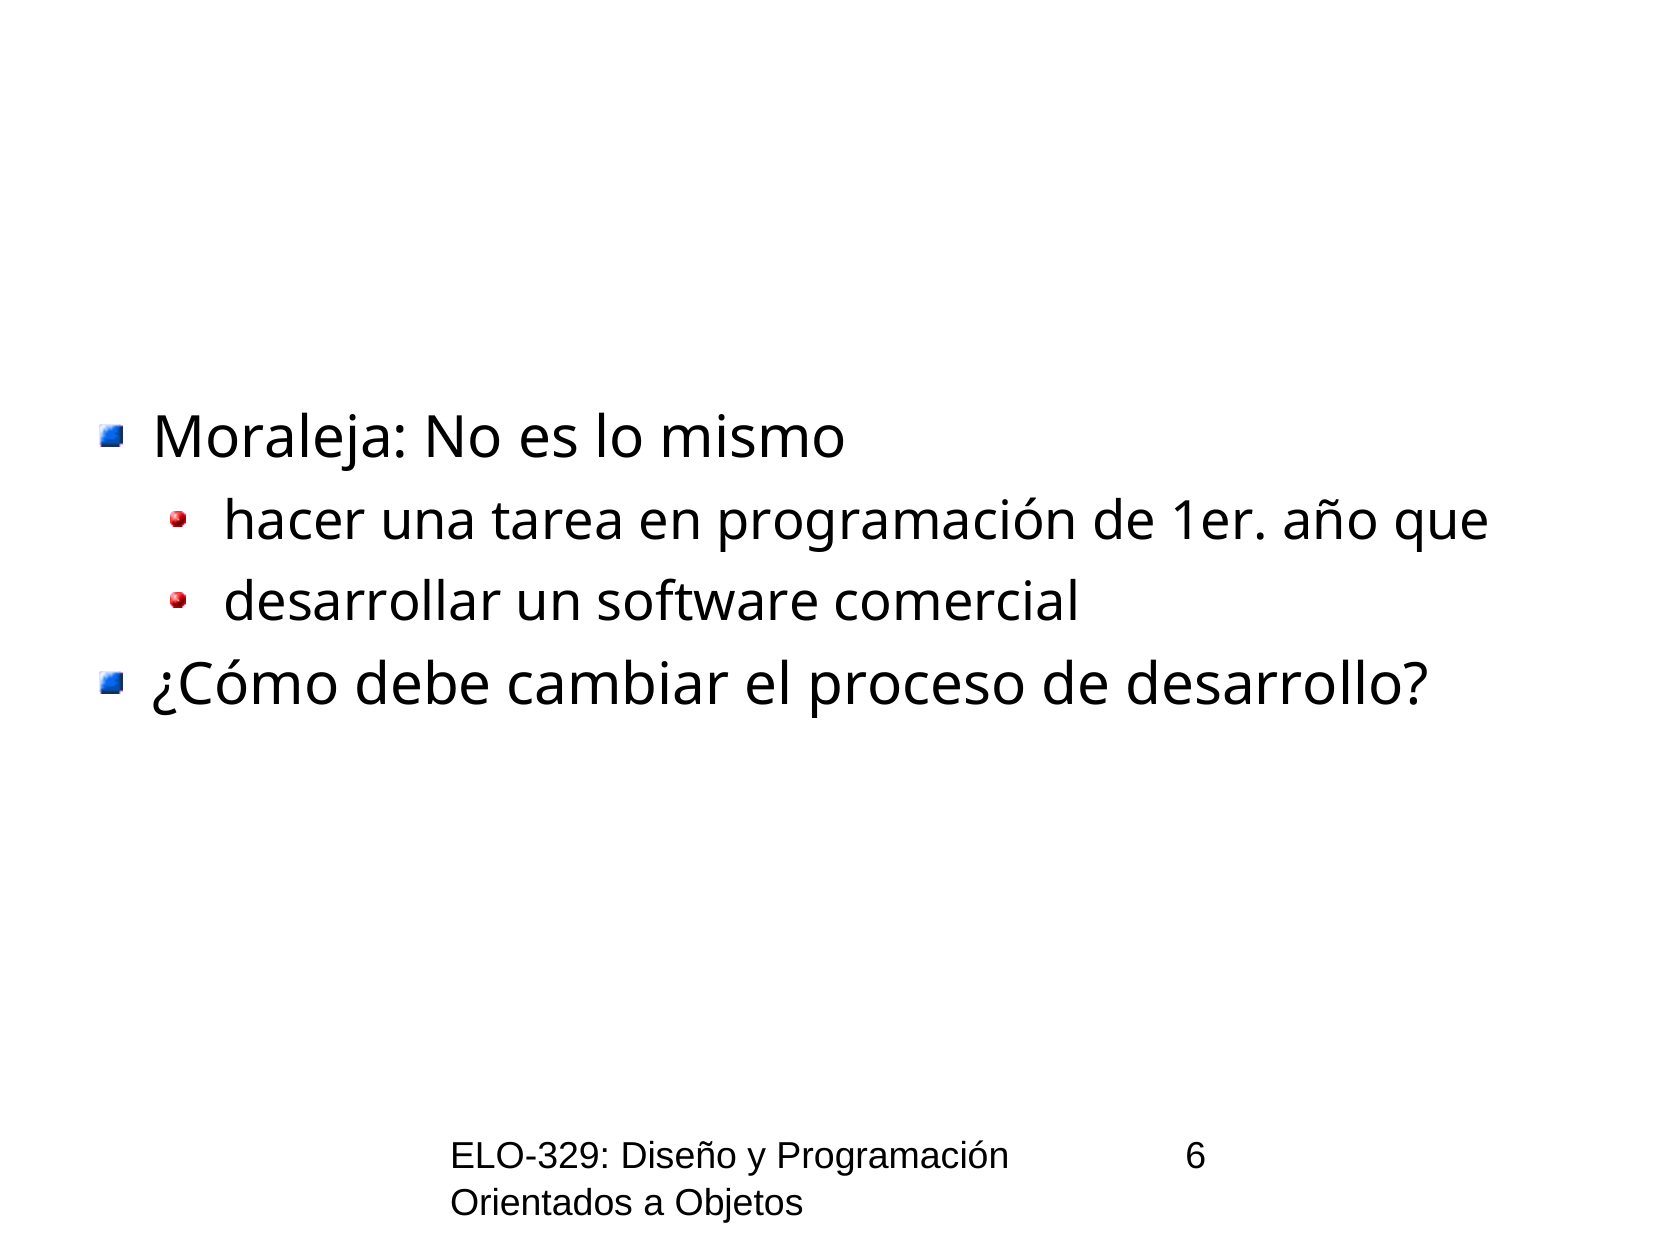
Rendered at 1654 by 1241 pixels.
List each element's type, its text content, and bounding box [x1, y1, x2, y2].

list Moraleja: No es lo mismo hacer una tarea en programación de 1er. año que desarrollar un software comercial ¿Cómo debe cambiar el proceso de desarrollo? [82, 401, 1571, 889]
